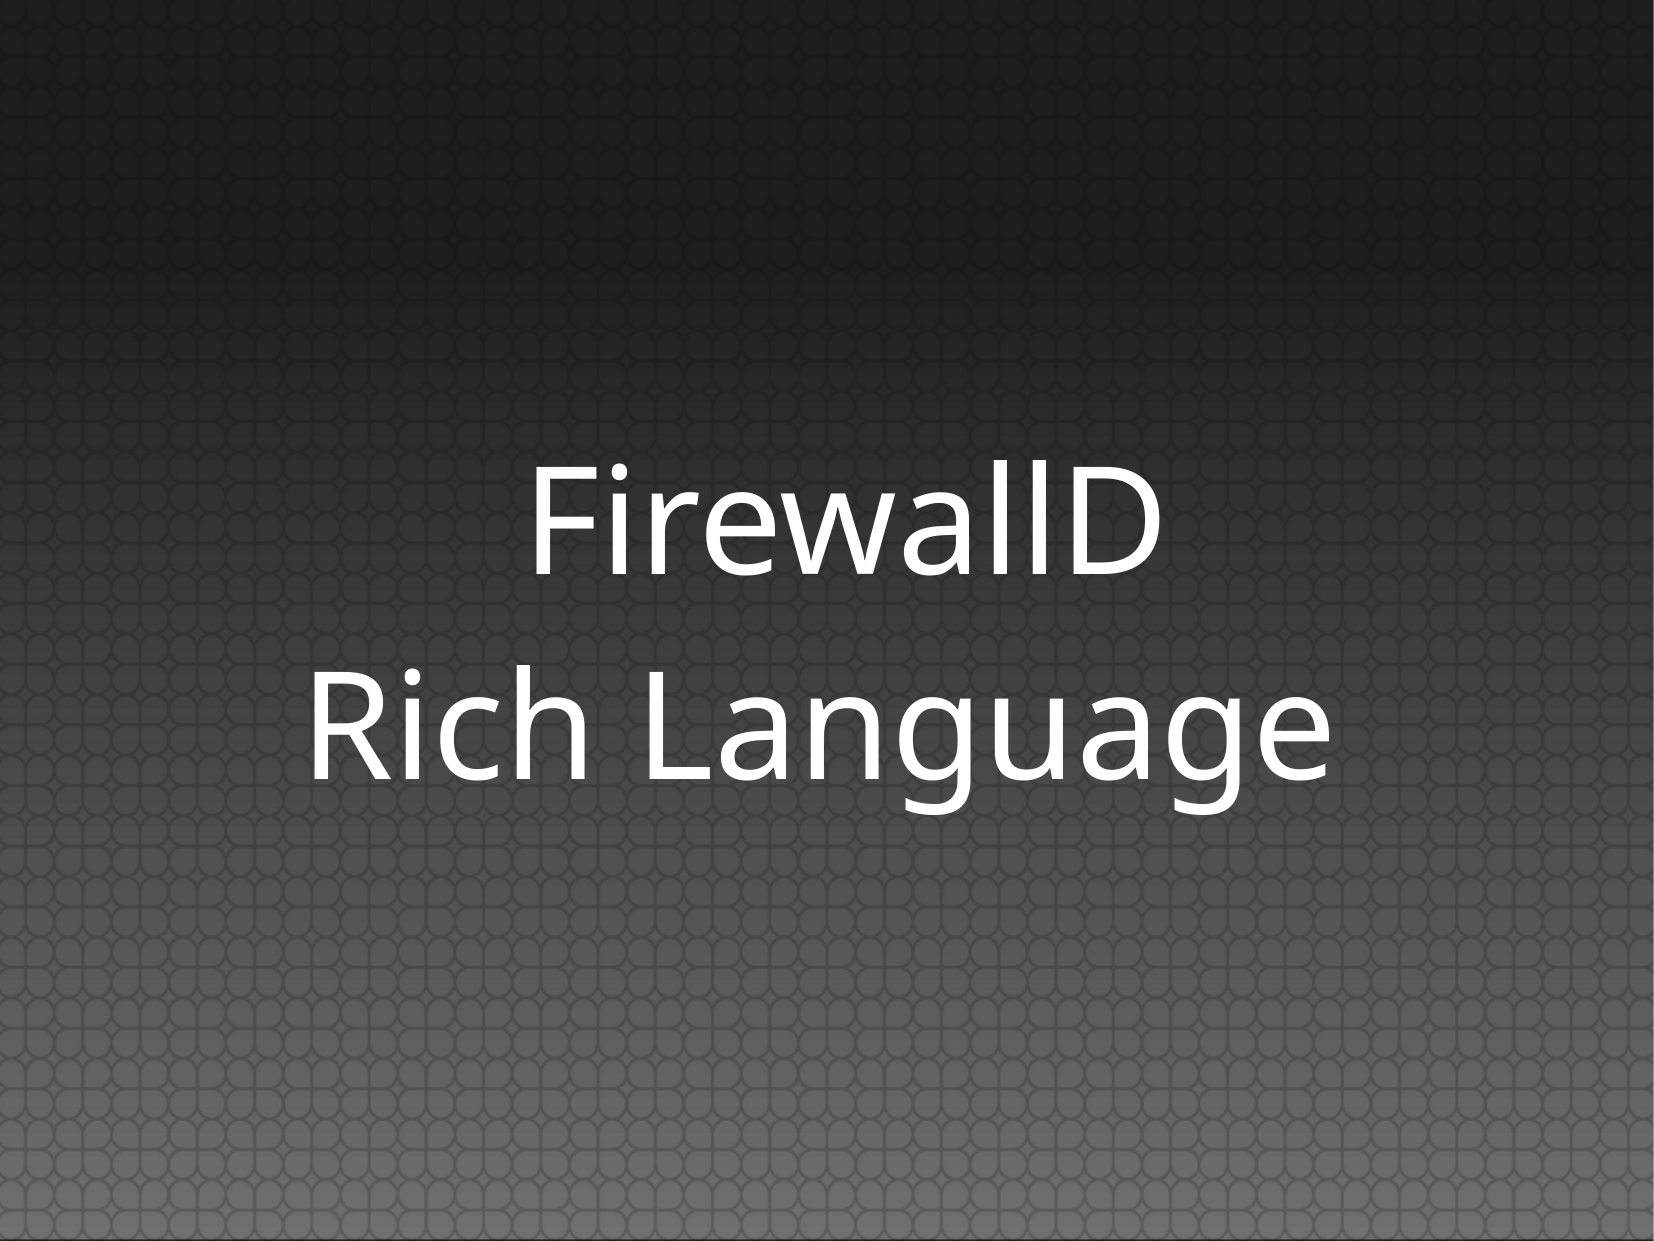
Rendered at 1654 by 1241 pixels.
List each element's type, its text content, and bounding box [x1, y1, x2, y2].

title FirewallD Rich Language [75, 444, 1564, 794]
picture [0, 0, 1654, 1241]
